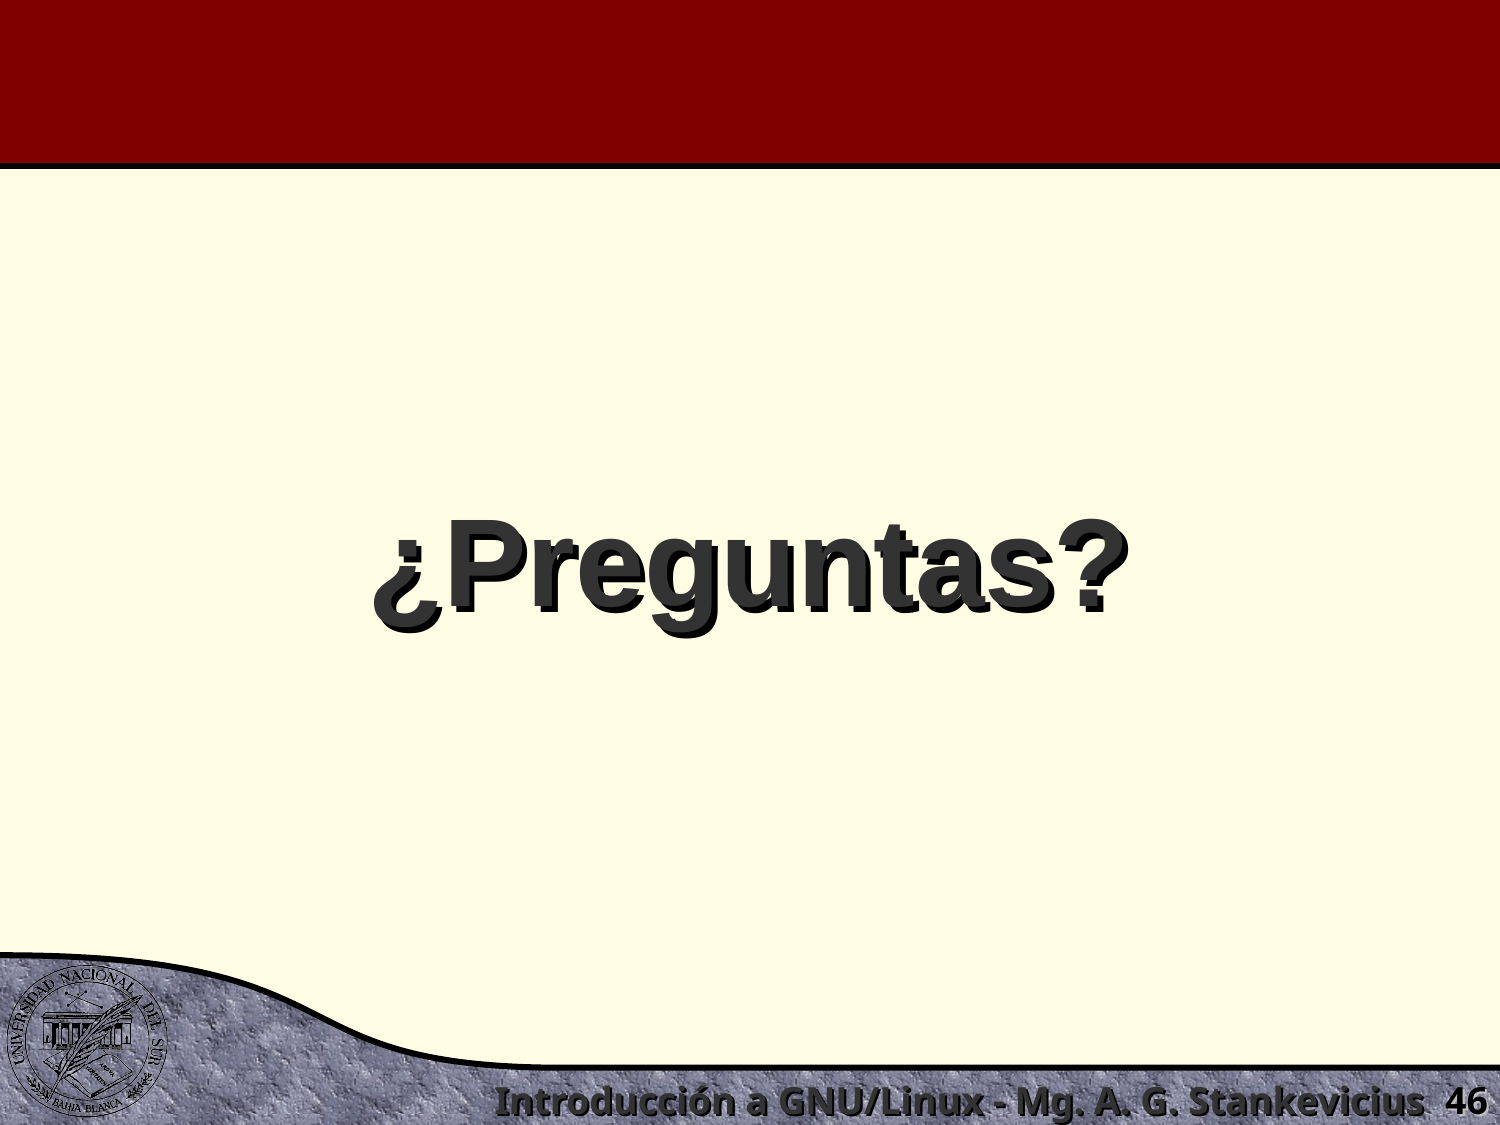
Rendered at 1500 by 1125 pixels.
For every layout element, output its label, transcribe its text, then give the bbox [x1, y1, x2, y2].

subtitle ¿Preguntas? [11, 192, 1486, 935]
picture [0, 956, 1500, 1125]
picture [1059, 1100, 1065, 1110]
